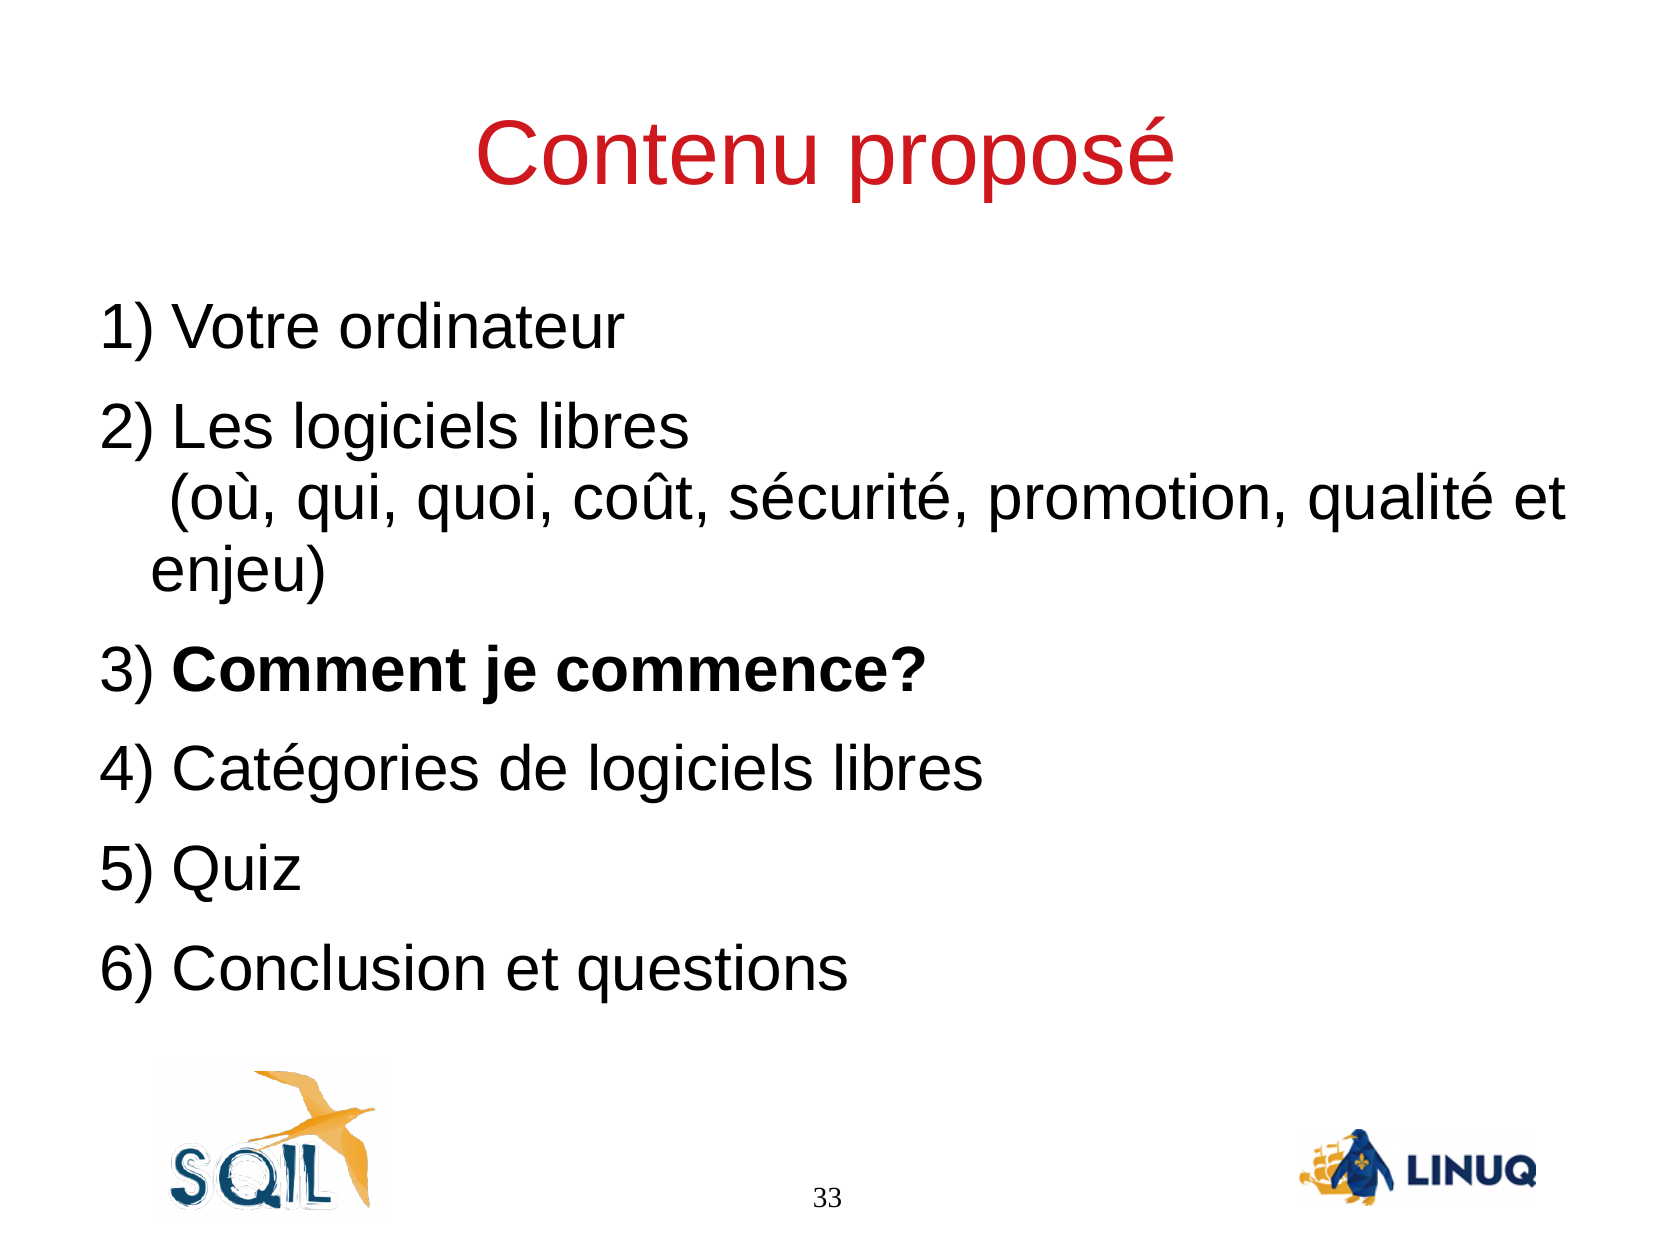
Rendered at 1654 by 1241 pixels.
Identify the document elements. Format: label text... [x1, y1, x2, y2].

list Votre ordinateur Les logiciels libres (où, qui, quoi, coût, sécurité, promotion, qualité et enjeu) Comment je commence? Catégories de logiciels libres Quiz Conclusion et questions [82, 290, 1571, 1010]
picture [153, 1060, 390, 1220]
picture [1299, 1129, 1536, 1206]
title Contenu proposé [82, 49, 1571, 257]
